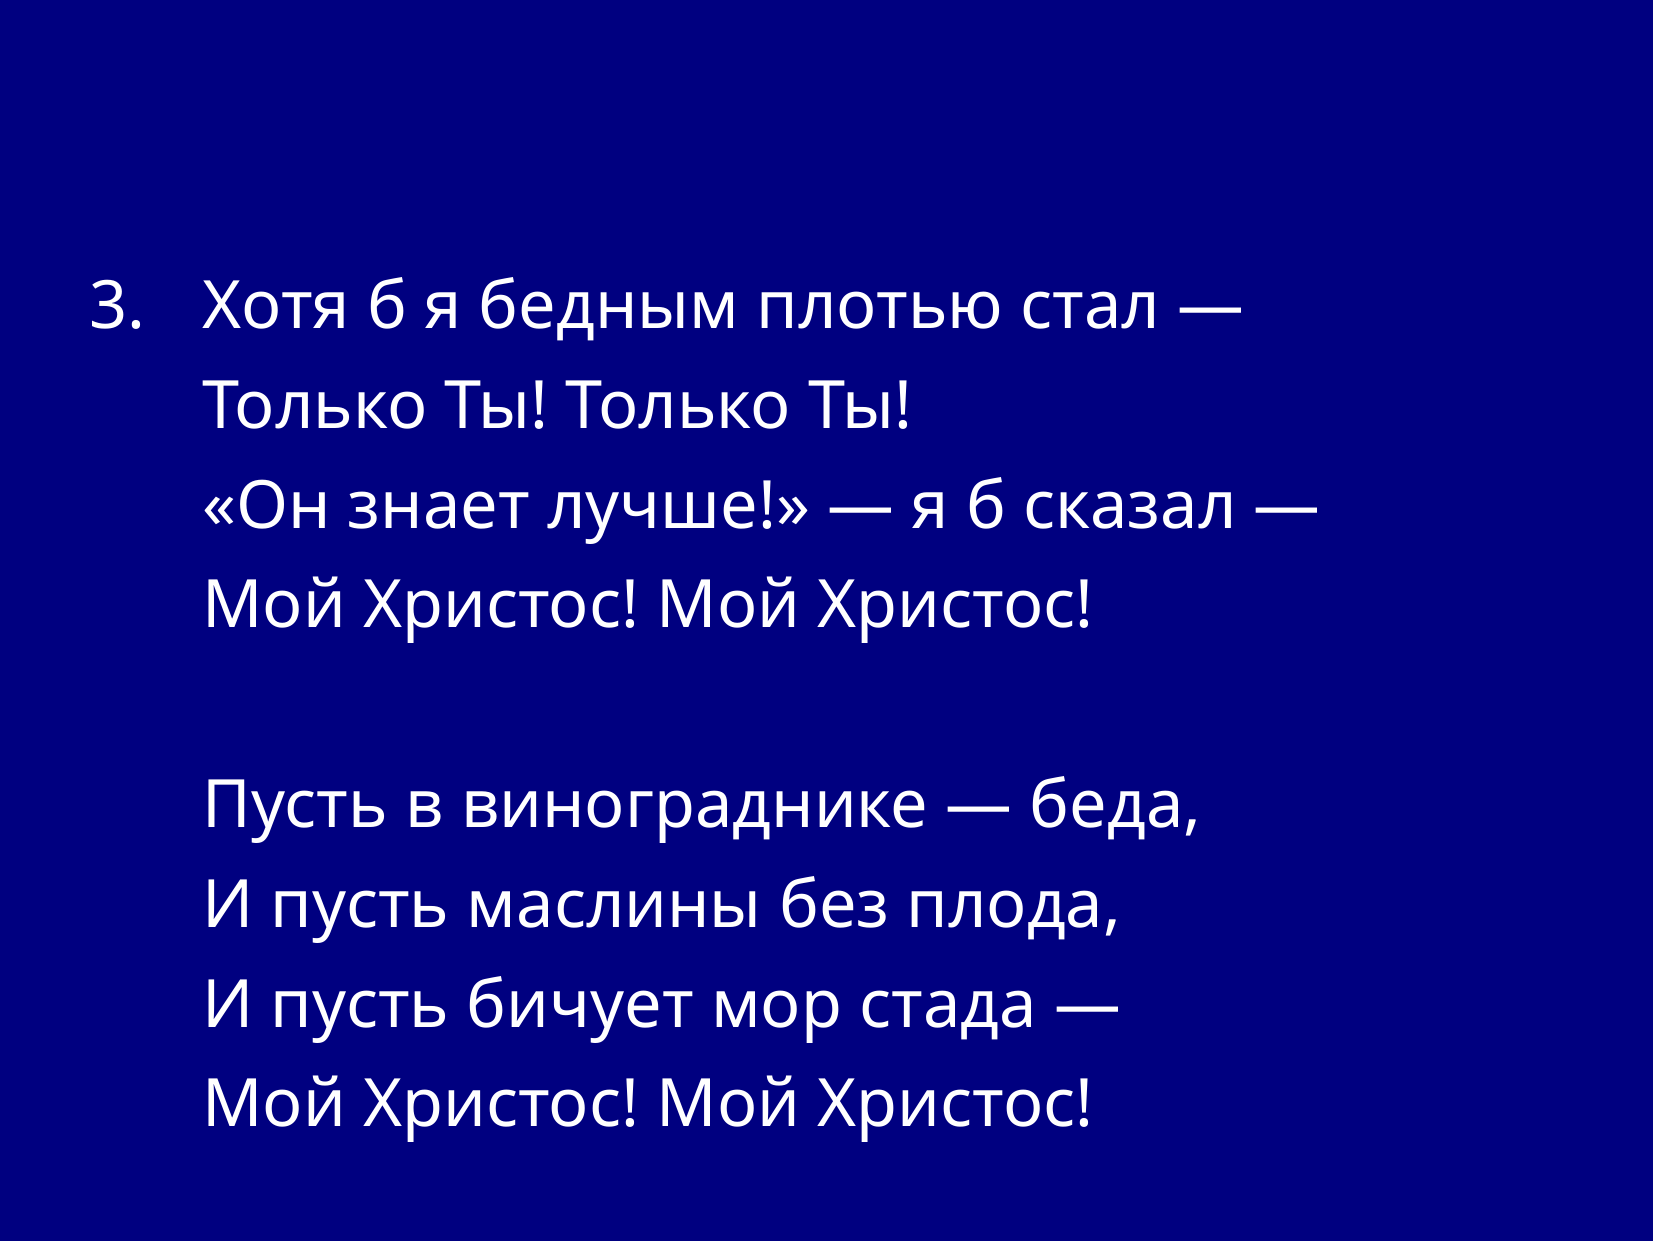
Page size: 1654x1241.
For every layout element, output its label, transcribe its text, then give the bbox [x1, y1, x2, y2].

text_box 3. Хотя б я бедным плотью стал — Только Ты! Только Ты! «Он знает лучше!» — я б сказал — Мой Христос! Мой Христос! Пусть в винограднике — беда, И пусть маслины без плода, И пусть бичует мор стада — Мой Христос! Мой Христос! [75, 150, 1576, 1163]
